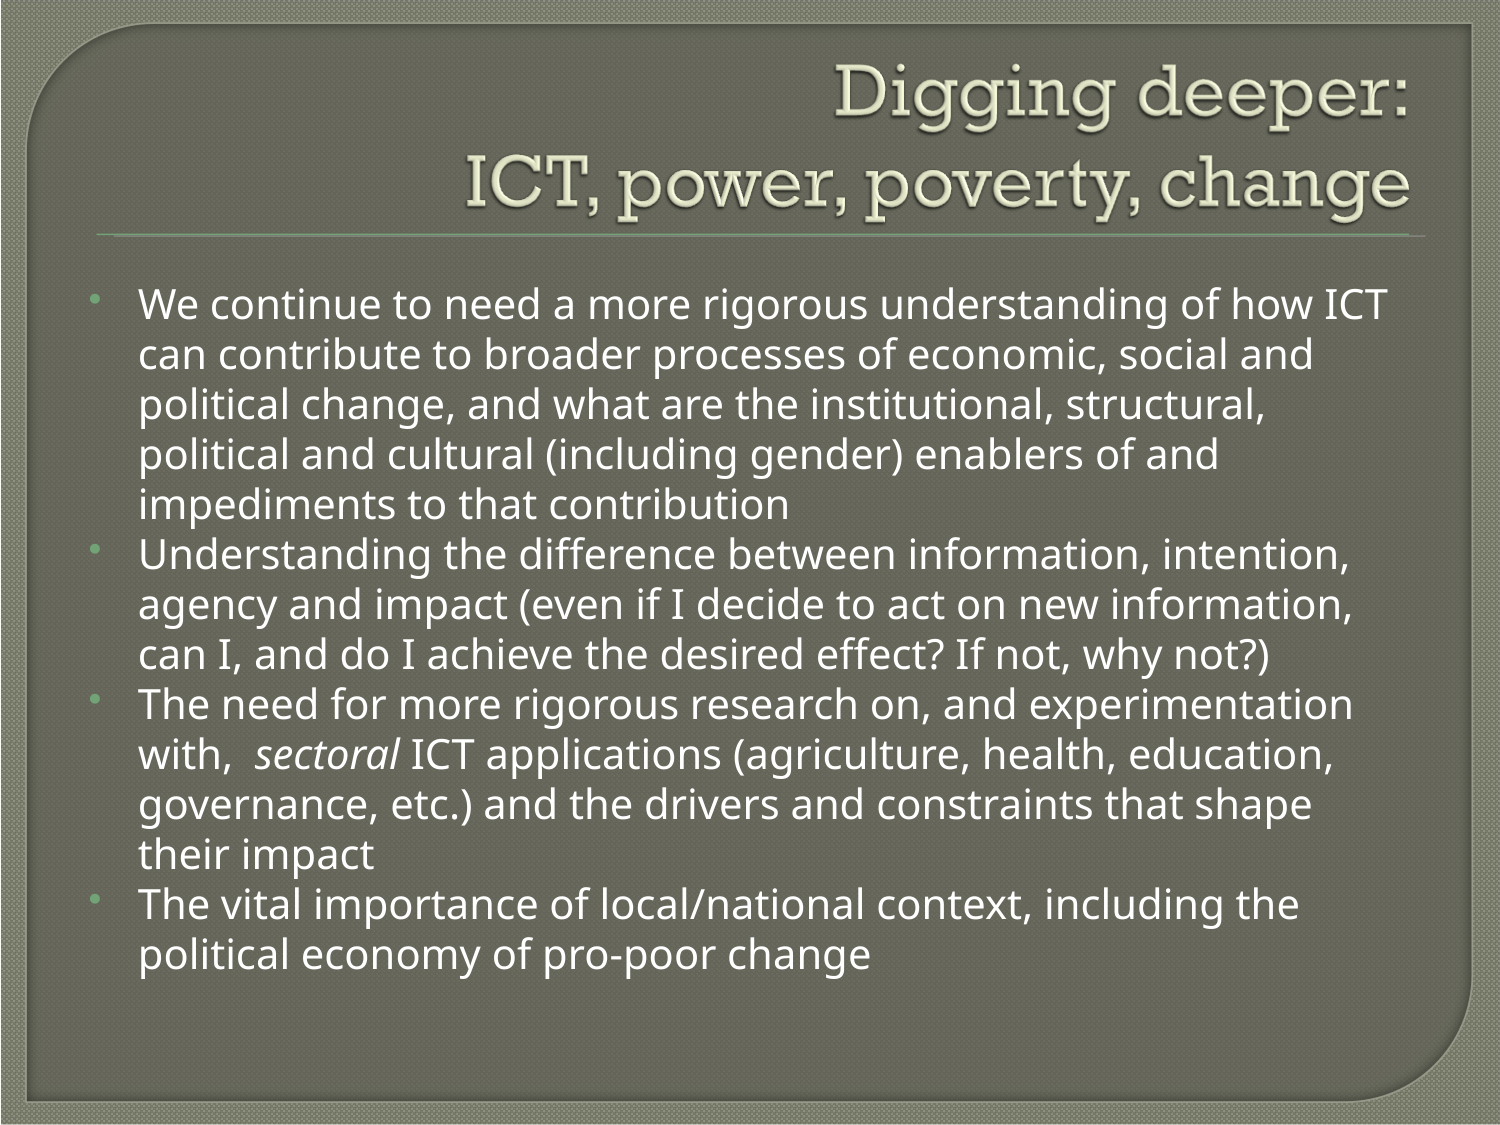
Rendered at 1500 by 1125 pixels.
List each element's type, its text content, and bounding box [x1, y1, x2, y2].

list We continue to need a more rigorous understanding of how ICT can contribute to broader processes of economic, social and political change, and what are the institutional, structural, political and cultural (including gender) enablers of and impediments to that contribution Understanding the difference between information, intention, agency and impact (even if I decide to act on new information, can I, and do I achieve the desired effect? If not, why not?) The need for more rigorous research on, and experimentation with, sectoral ICT applications (agriculture, health, education, governance, etc.) and the drivers and constraints that shape their impact The vital importance of local/national context, including the political economy of pro-poor change [75, 270, 1426, 1125]
text_box [73, 36, 1427, 231]
picture [0, 0, 1500, 1125]
